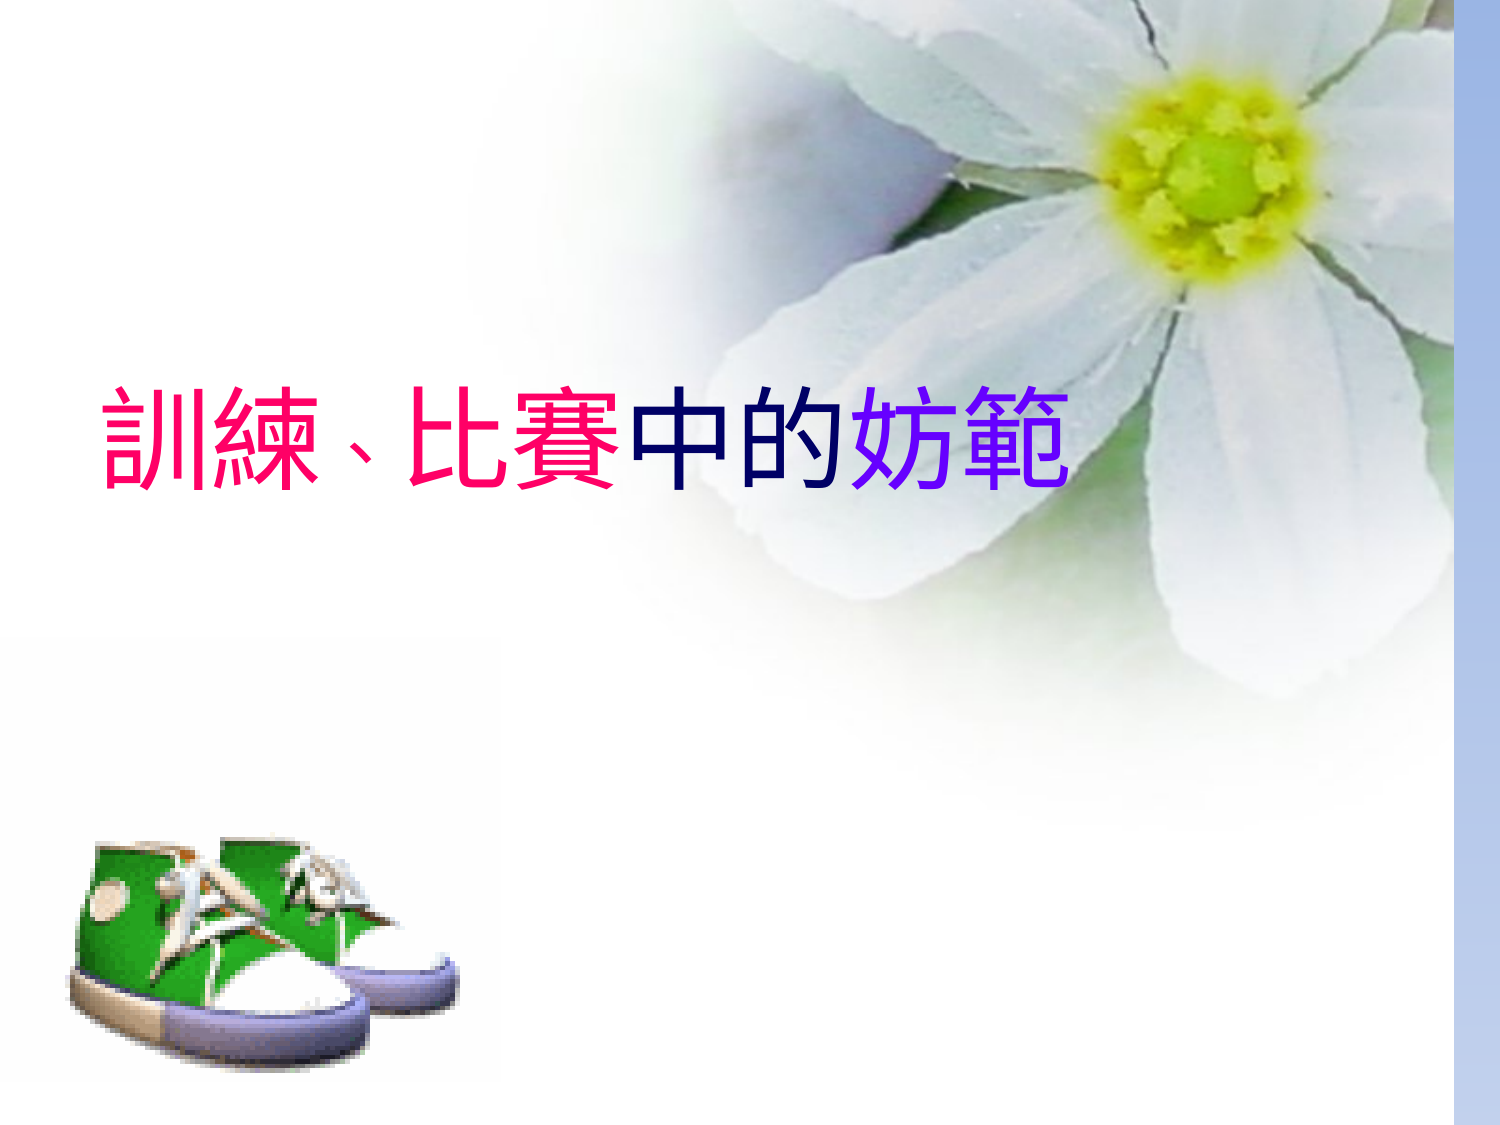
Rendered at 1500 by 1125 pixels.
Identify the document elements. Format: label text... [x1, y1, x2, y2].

picture [0, 0, 1454, 1125]
text_box [0, 58, 1160, 362]
text_box 訓練、比賽中的妨範 [0, 362, 1217, 662]
text_box [0, 662, 1284, 1124]
